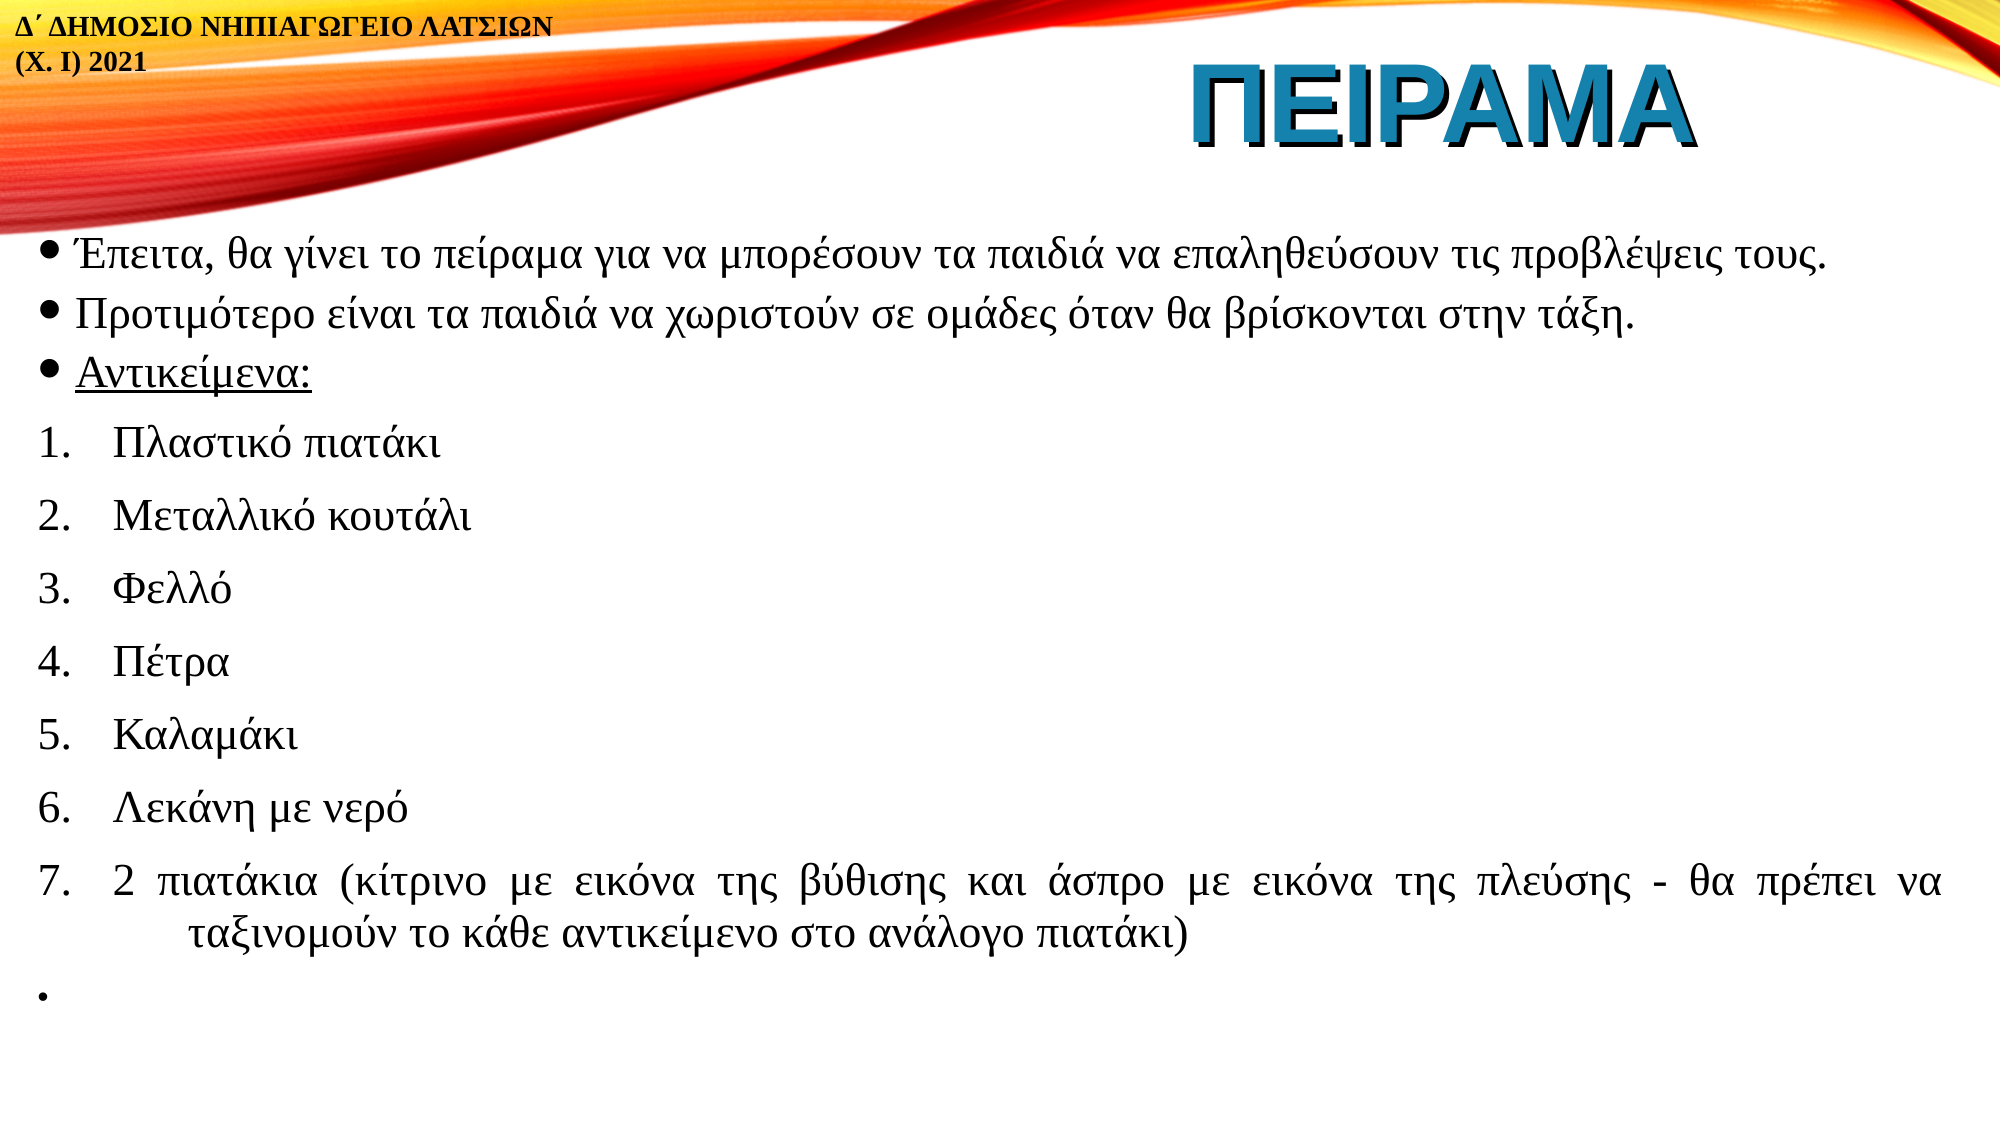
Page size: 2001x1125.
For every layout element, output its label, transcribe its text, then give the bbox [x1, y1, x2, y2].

text_box Δ΄ ΔΗΜΟΣΙΟ ΝΗΠΙΑΓΩΓΕΙΟ ΛΑΤΣΙΩΝ (Χ. Ι) 2021 [0, 0, 733, 86]
title ΠΕΙΡΑΜΑ [1171, 0, 1733, 213]
list Έπειτα, θα γίνει το πείραμα για να μπορέσουν τα παιδιά να επαληθεύσουν τις προβλέψεις τους. Προτιμότερο είναι τα παιδιά να χωριστούν σε ομάδες όταν θα βρίσκονται στην τάξη. Αντικείμενα: Πλαστικό πιατάκι Μεταλλικό κουτάλι Φελλό Πέτρα Καλαμάκι Λεκάνη με νερό 2 πιατάκια (κίτρινο με εικόνα της βύθισης και άσπρο με εικόνα της πλεύσης - θα πρέπει να ταξινομούν το κάθε αντικείμενο στο ανάλογο πιατάκι) [22, 230, 1972, 1125]
